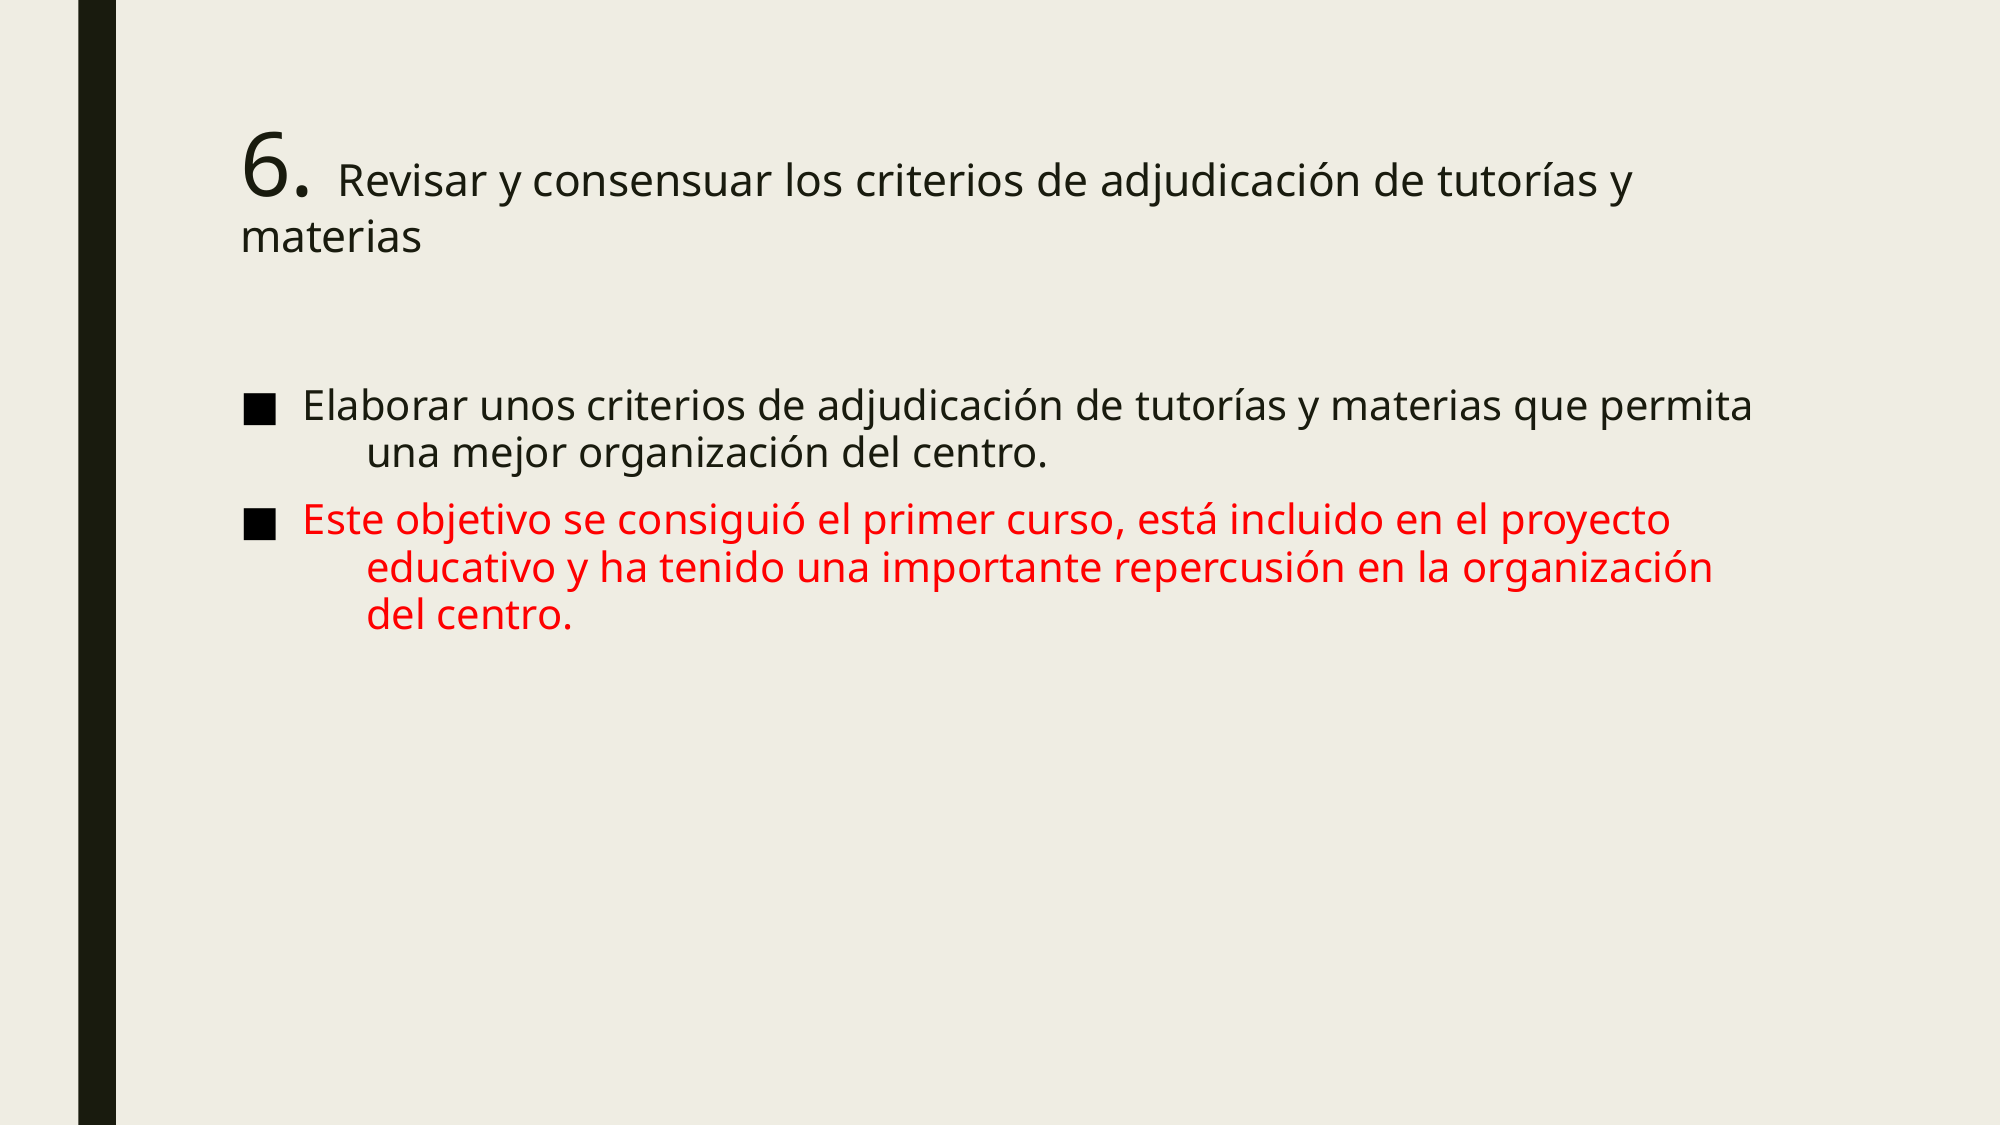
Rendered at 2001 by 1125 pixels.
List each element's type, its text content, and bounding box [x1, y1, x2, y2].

title 6. Revisar y consensuar los criterios de adjudicación de tutorías y materias [225, 112, 1801, 271]
list Elaborar unos criterios de adjudicación de tutorías y materias que permita una mejor organización del centro. Este objetivo se consiguió el primer curso, está incluido en el proyecto educativo y ha tenido una importante repercusión en la organización del centro. [225, 375, 1801, 963]
